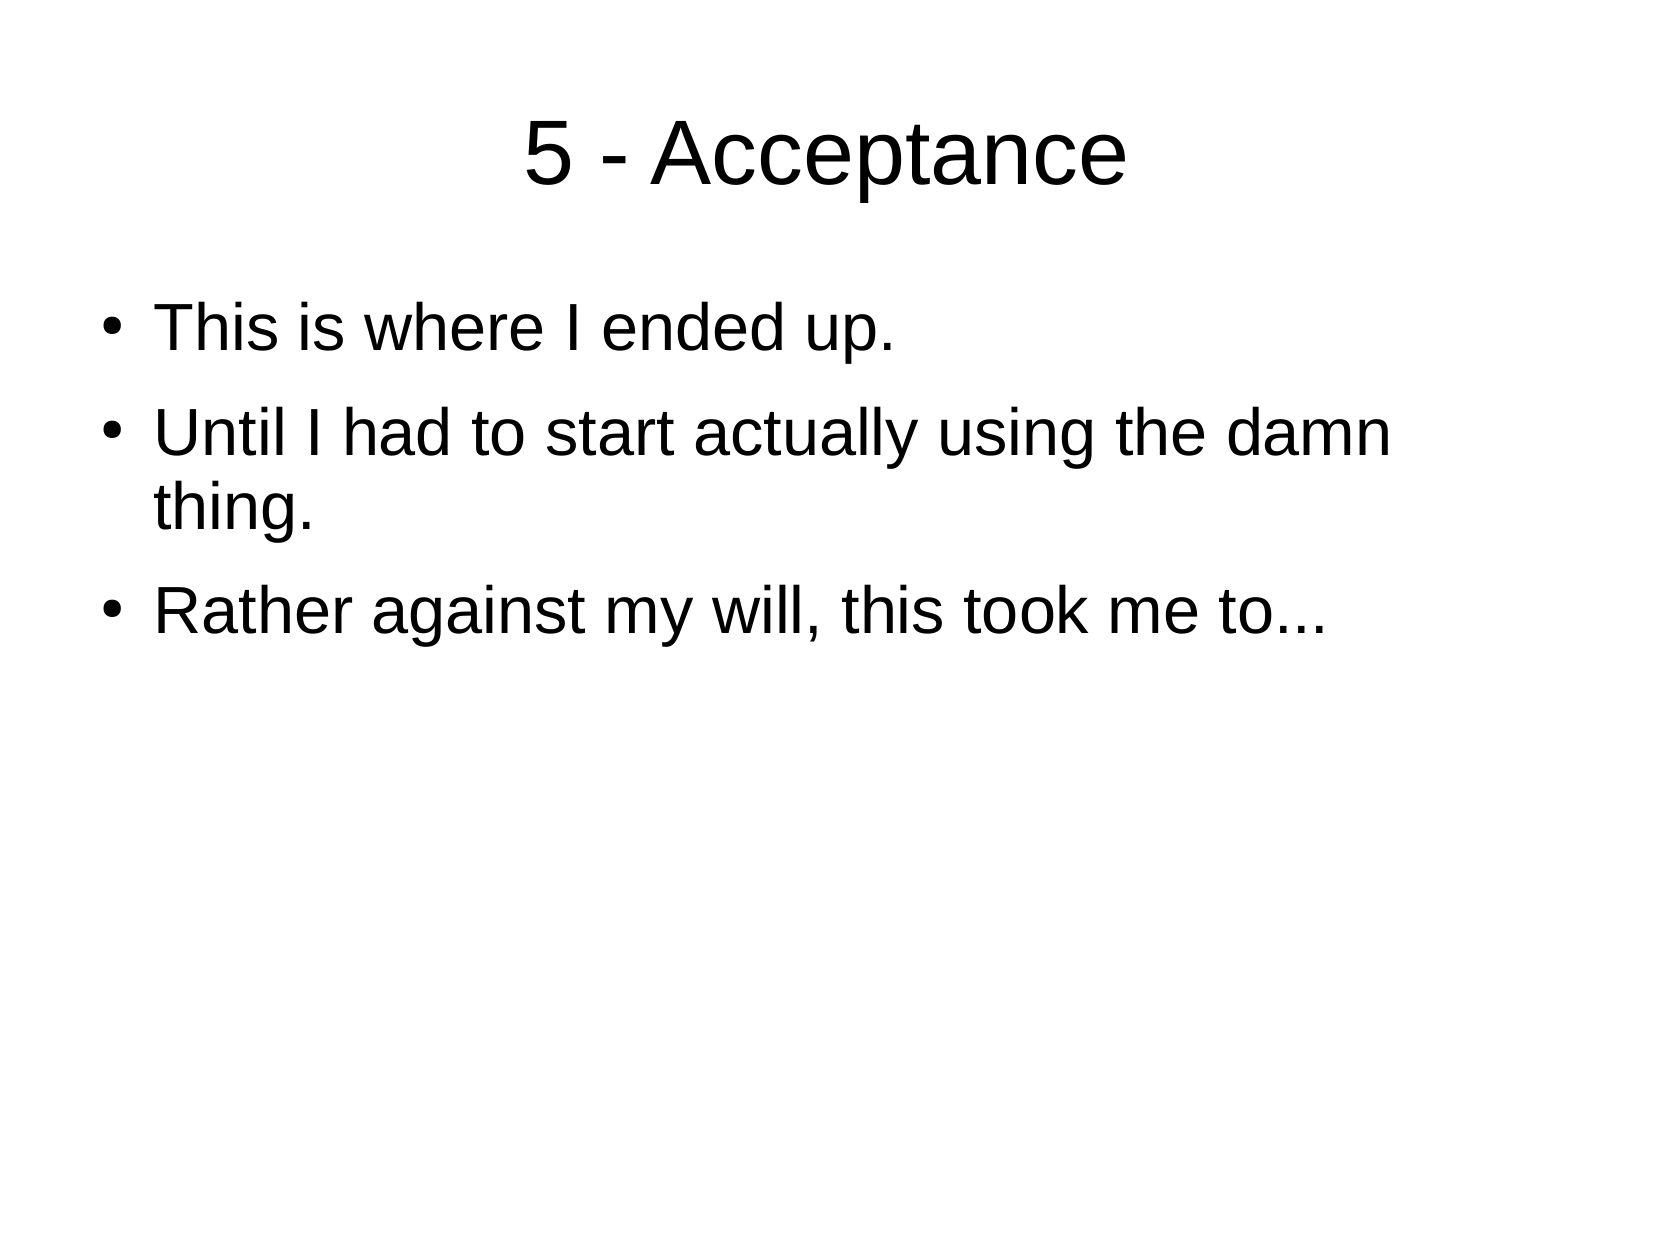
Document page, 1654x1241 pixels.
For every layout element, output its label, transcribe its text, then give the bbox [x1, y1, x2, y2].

title 5 - Acceptance [82, 49, 1571, 257]
list This is where I ended up. Until I had to start actually using the damn thing. Rather against my will, this took me to... [82, 290, 1571, 1010]
